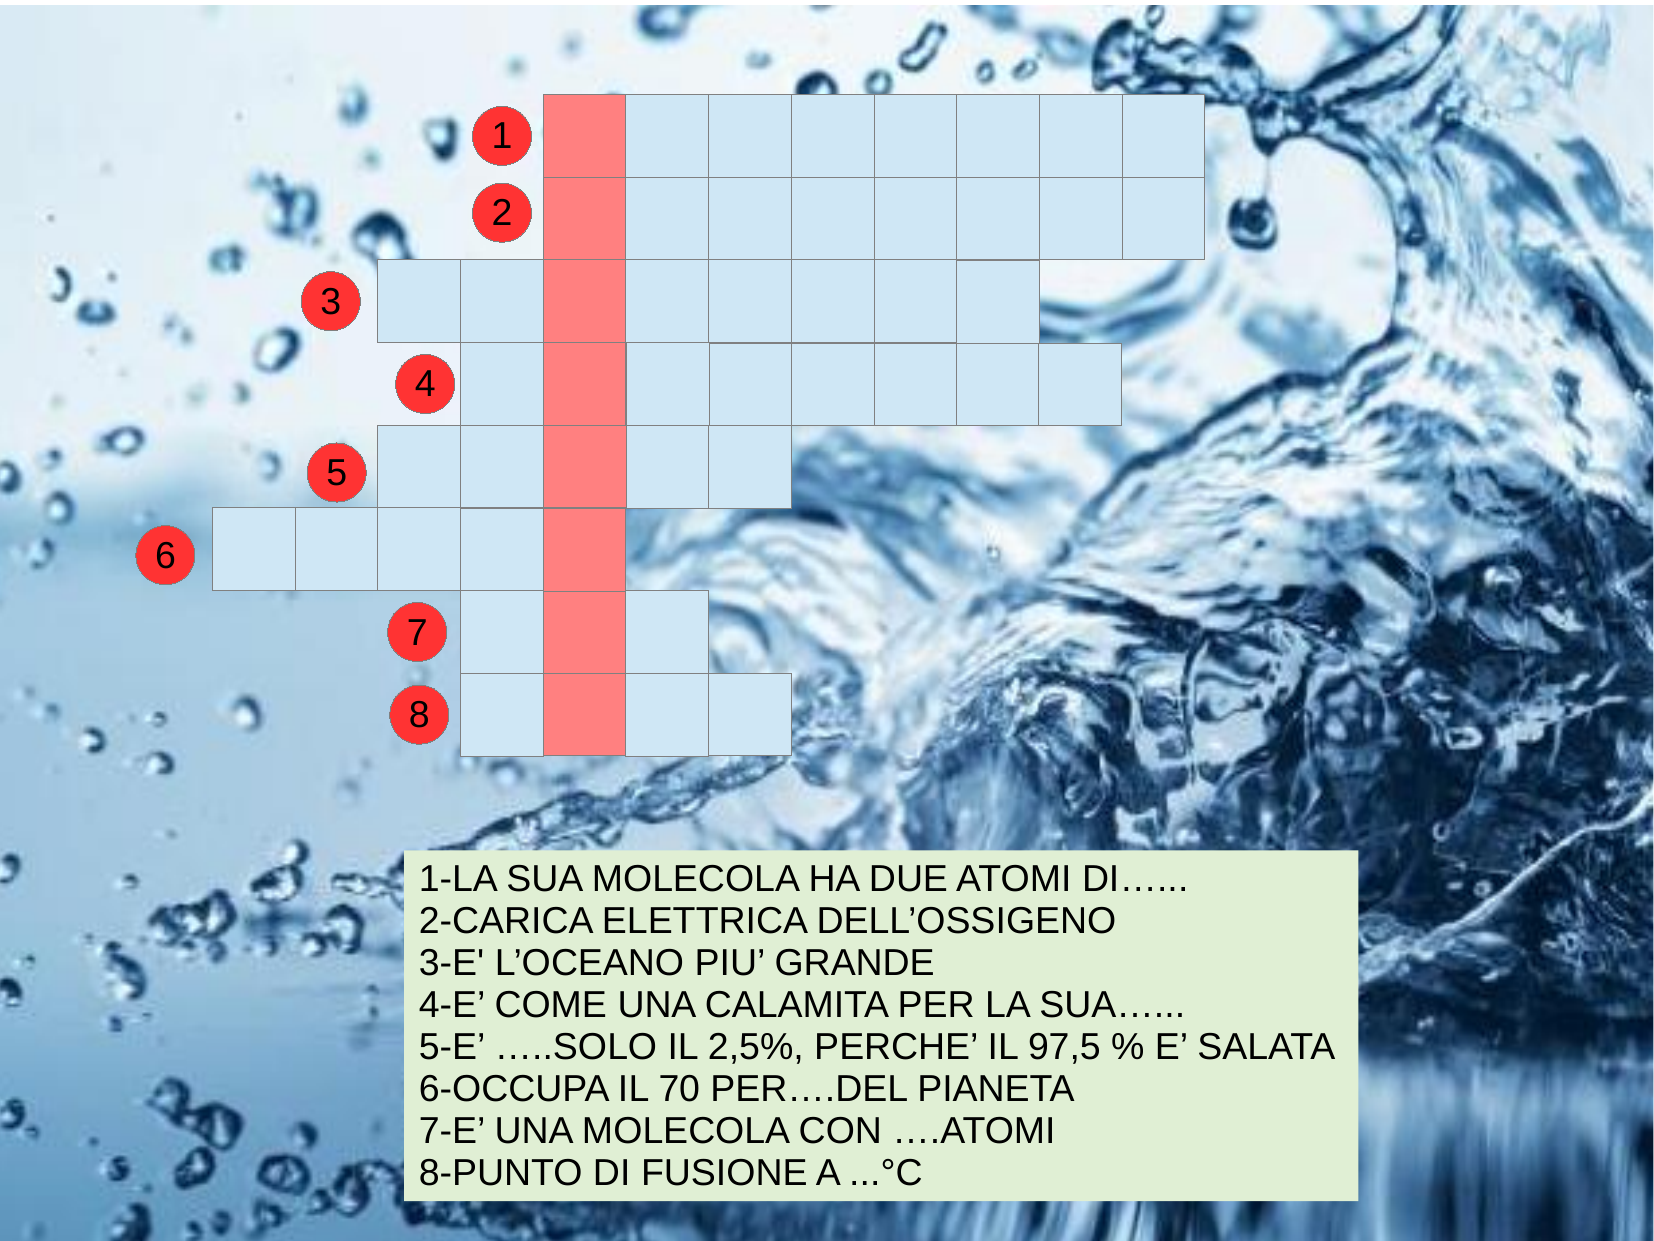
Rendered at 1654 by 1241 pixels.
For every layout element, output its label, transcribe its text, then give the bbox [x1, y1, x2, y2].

text_box 7 [387, 602, 447, 662]
text_box [212, 94, 1205, 757]
text_box 3 [301, 271, 361, 331]
text_box 4 [395, 354, 455, 414]
text_box [1393, 153, 1571, 225]
text_box 6 [135, 525, 195, 585]
text_box 5 [307, 442, 367, 503]
picture [0, 5, 1654, 1241]
text_box 8 [389, 685, 449, 745]
text_box 2 [472, 183, 532, 243]
text_box 1-LA SUA MOLECOLA HA DUE ATOMI DI…... 2-CARICA ELETTRICA DELL’OSSIGENO 3-E' L’OCEANO PIU’ GRANDE 4-E’ COME UNA CALAMITA PER LA SUA…... 5-E’ …..SOLO IL 2,5%, PERCHE’ IL 97,5 % E’ SALATA 6-OCCUPA IL 70 PER….DEL PIANETA 7-E’ UNA MOLECOLA CON ….ATOMI 8-PUNTO DI FUSIONE A ...°C [404, 850, 1359, 1202]
text_box 1 [472, 106, 532, 166]
